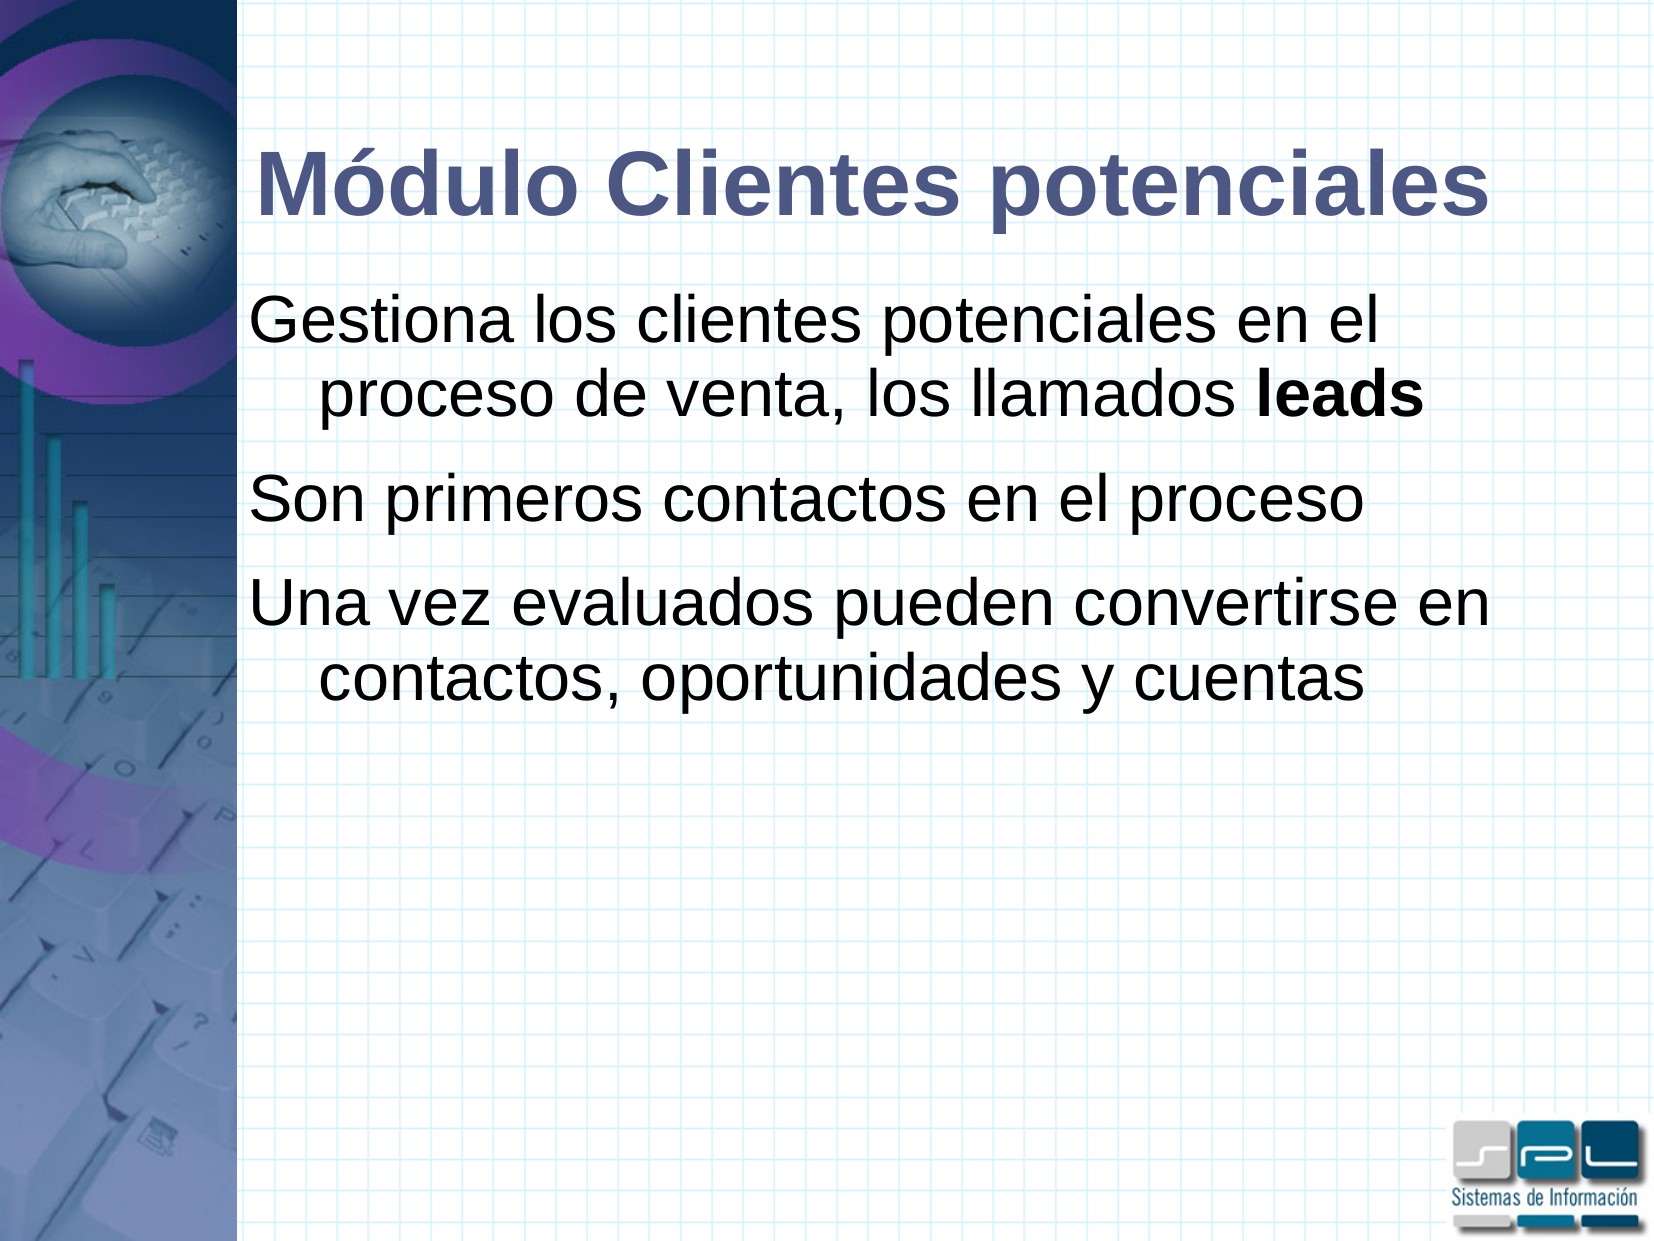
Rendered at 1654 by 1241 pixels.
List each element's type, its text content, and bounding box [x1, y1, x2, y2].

title Módulo Clientes potenciales [254, 131, 1640, 235]
picture [0, 0, 1654, 1241]
list Gestiona los clientes potenciales en el proceso de venta, los llamados leads Son primeros contactos en el proceso Una vez evaluados pueden convertirse en contactos, oportunidades y cuentas [236, 281, 1616, 1063]
